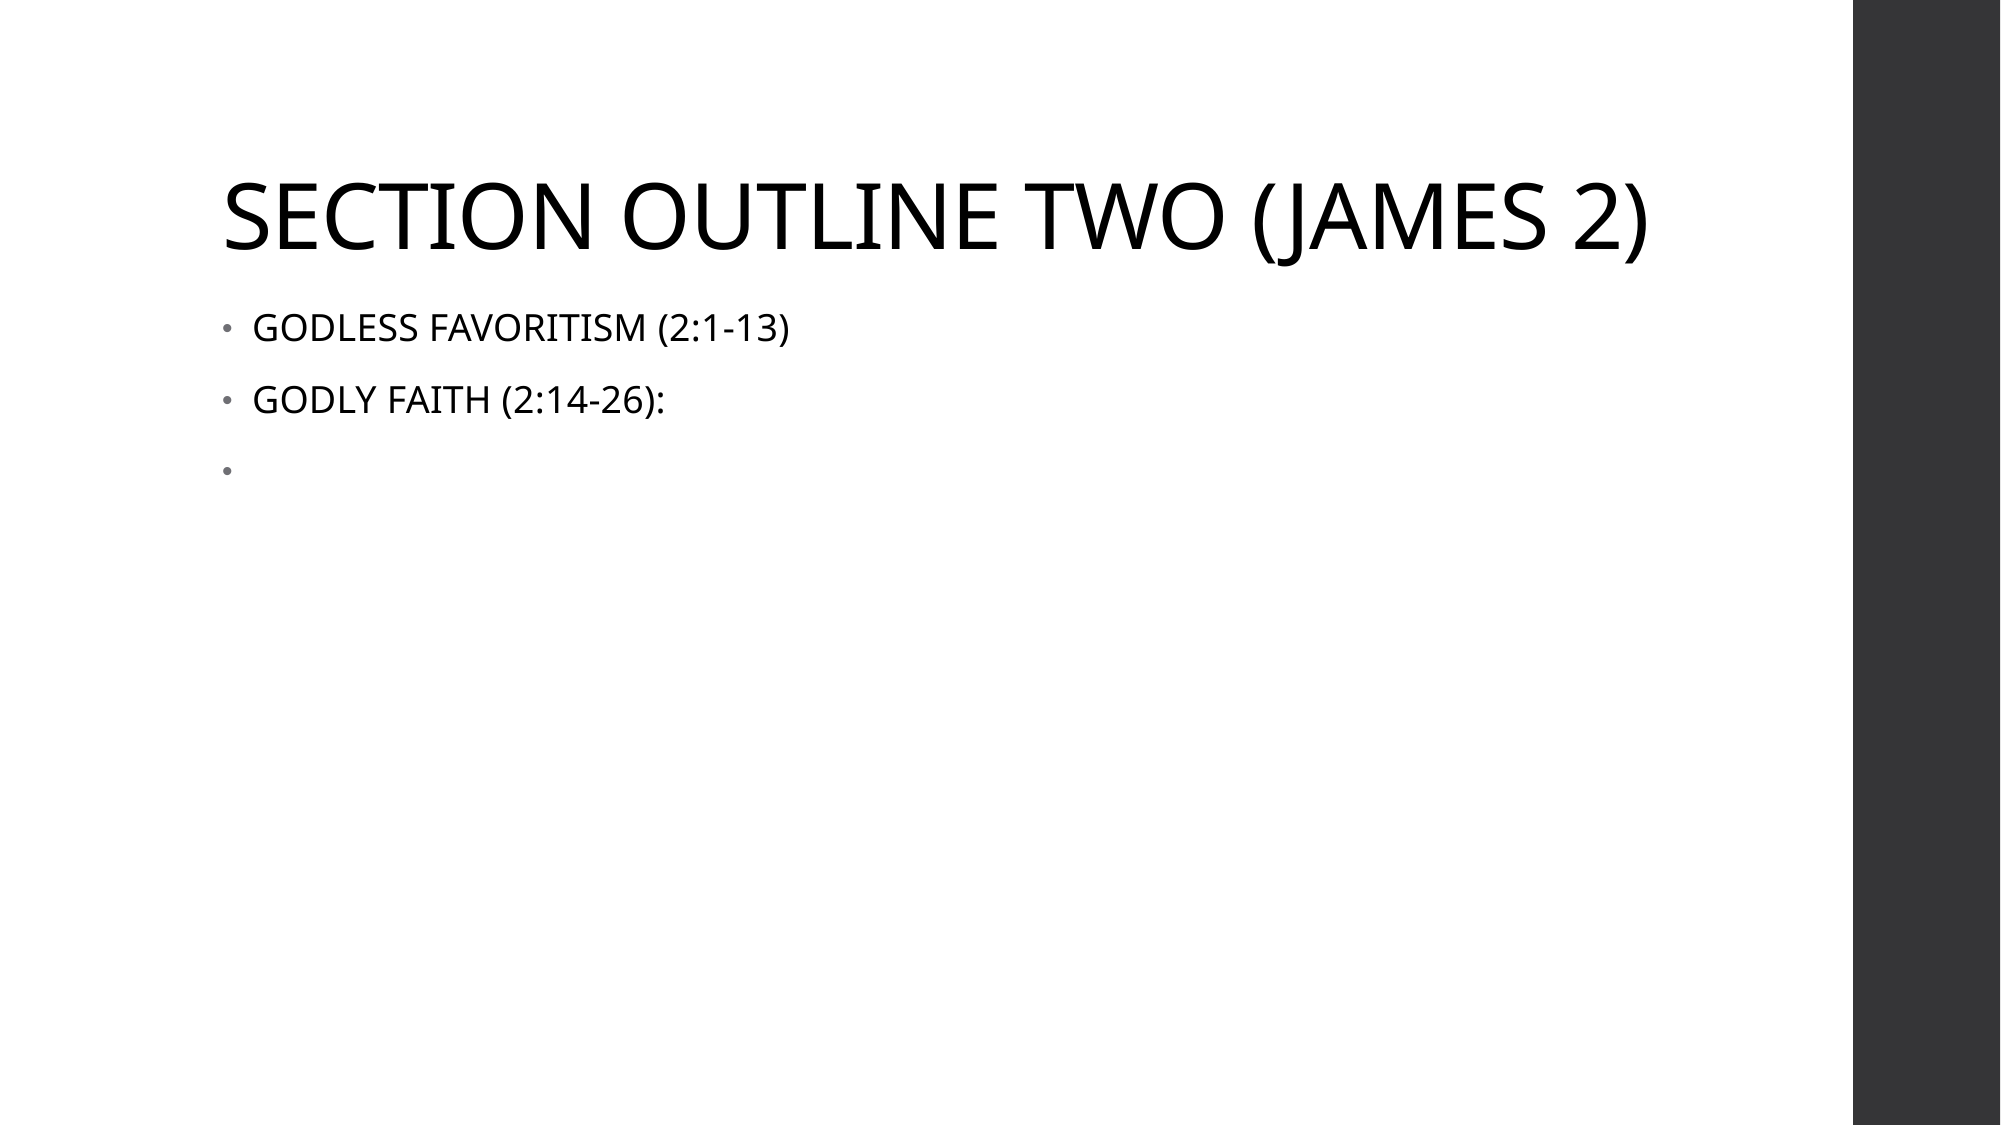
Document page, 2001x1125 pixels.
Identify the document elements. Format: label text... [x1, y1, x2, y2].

title SECTION OUTLINE TWO (JAMES 2) [206, 60, 1797, 278]
list GODLESS FAVORITISM (2:1-13) GODLY FAITH (2:14-26): [206, 299, 1617, 1014]
